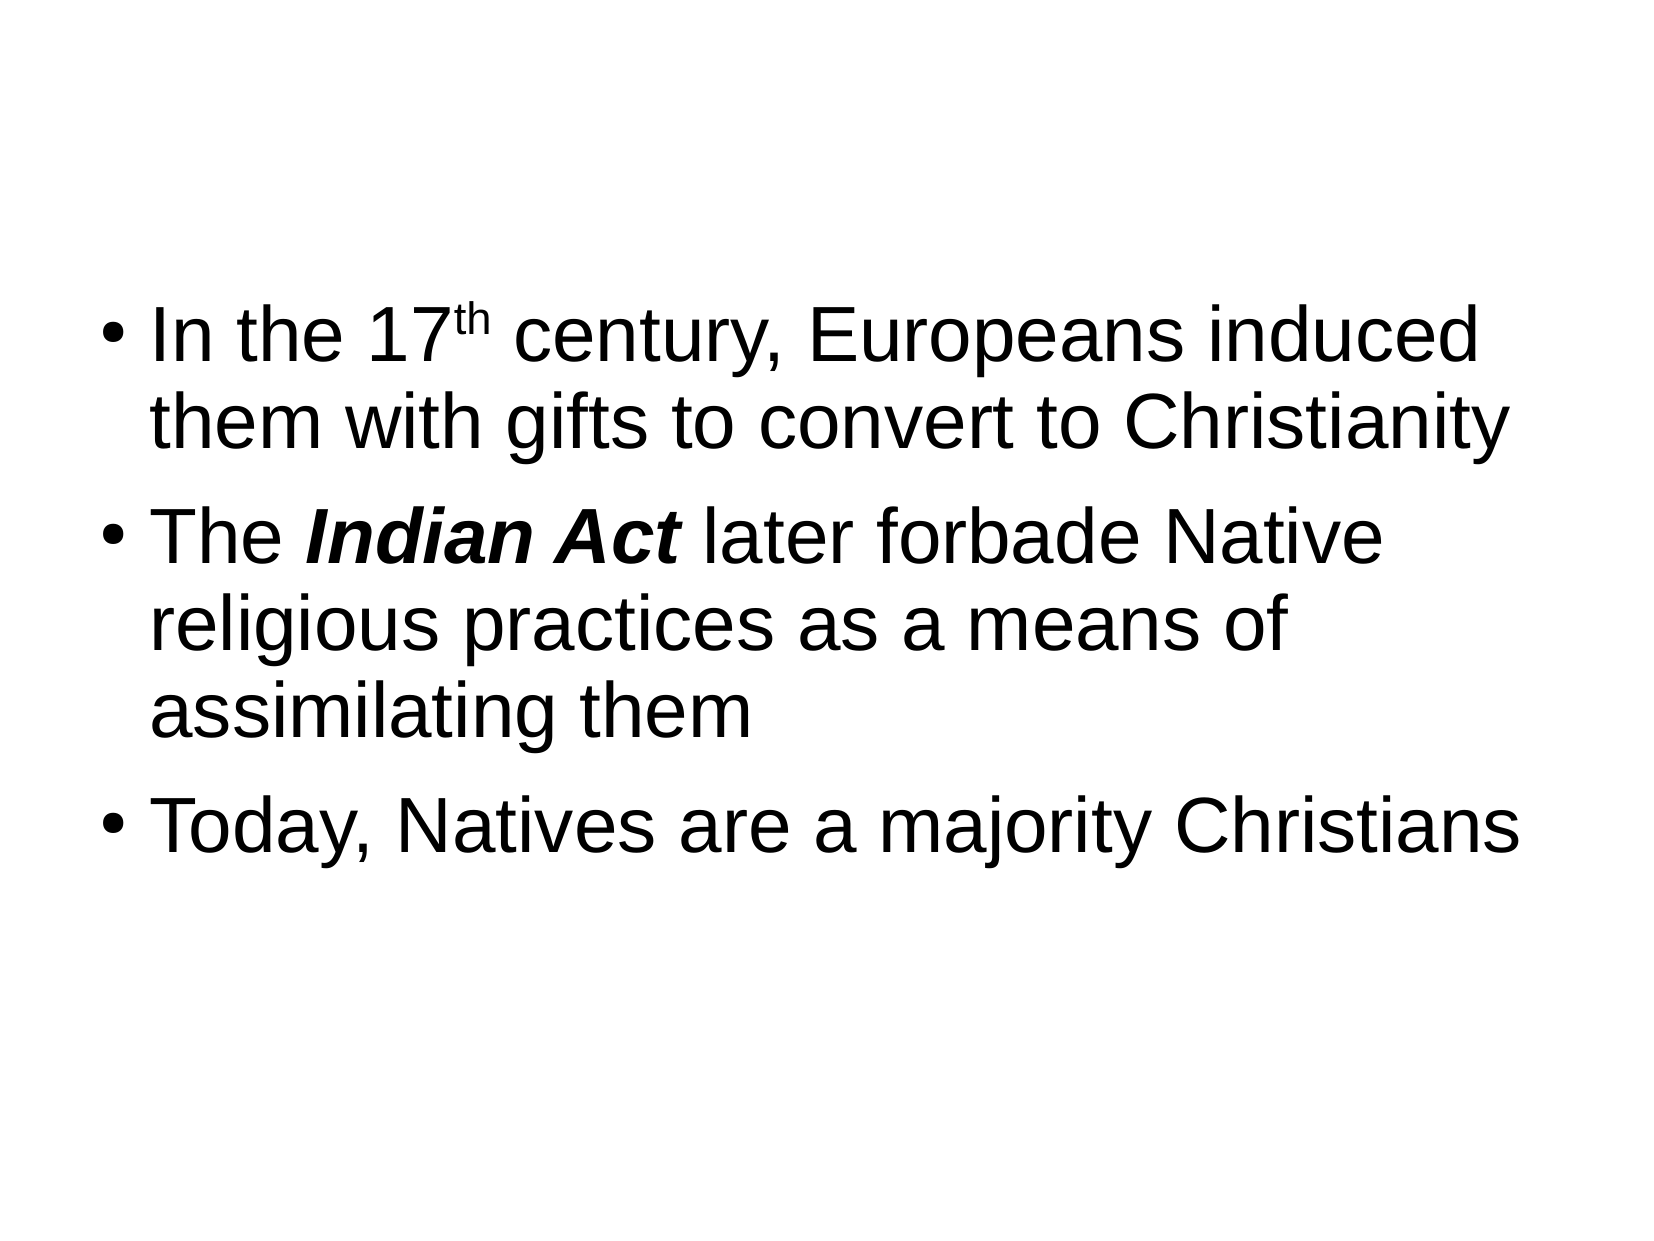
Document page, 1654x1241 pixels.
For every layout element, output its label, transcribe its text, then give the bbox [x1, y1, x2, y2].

list In the 17th century, Europeans induced them with gifts to convert to Christianity The Indian Act later forbade Native religious practices as a means of assimilating them Today, Natives are a majority Christians [82, 290, 1571, 1010]
